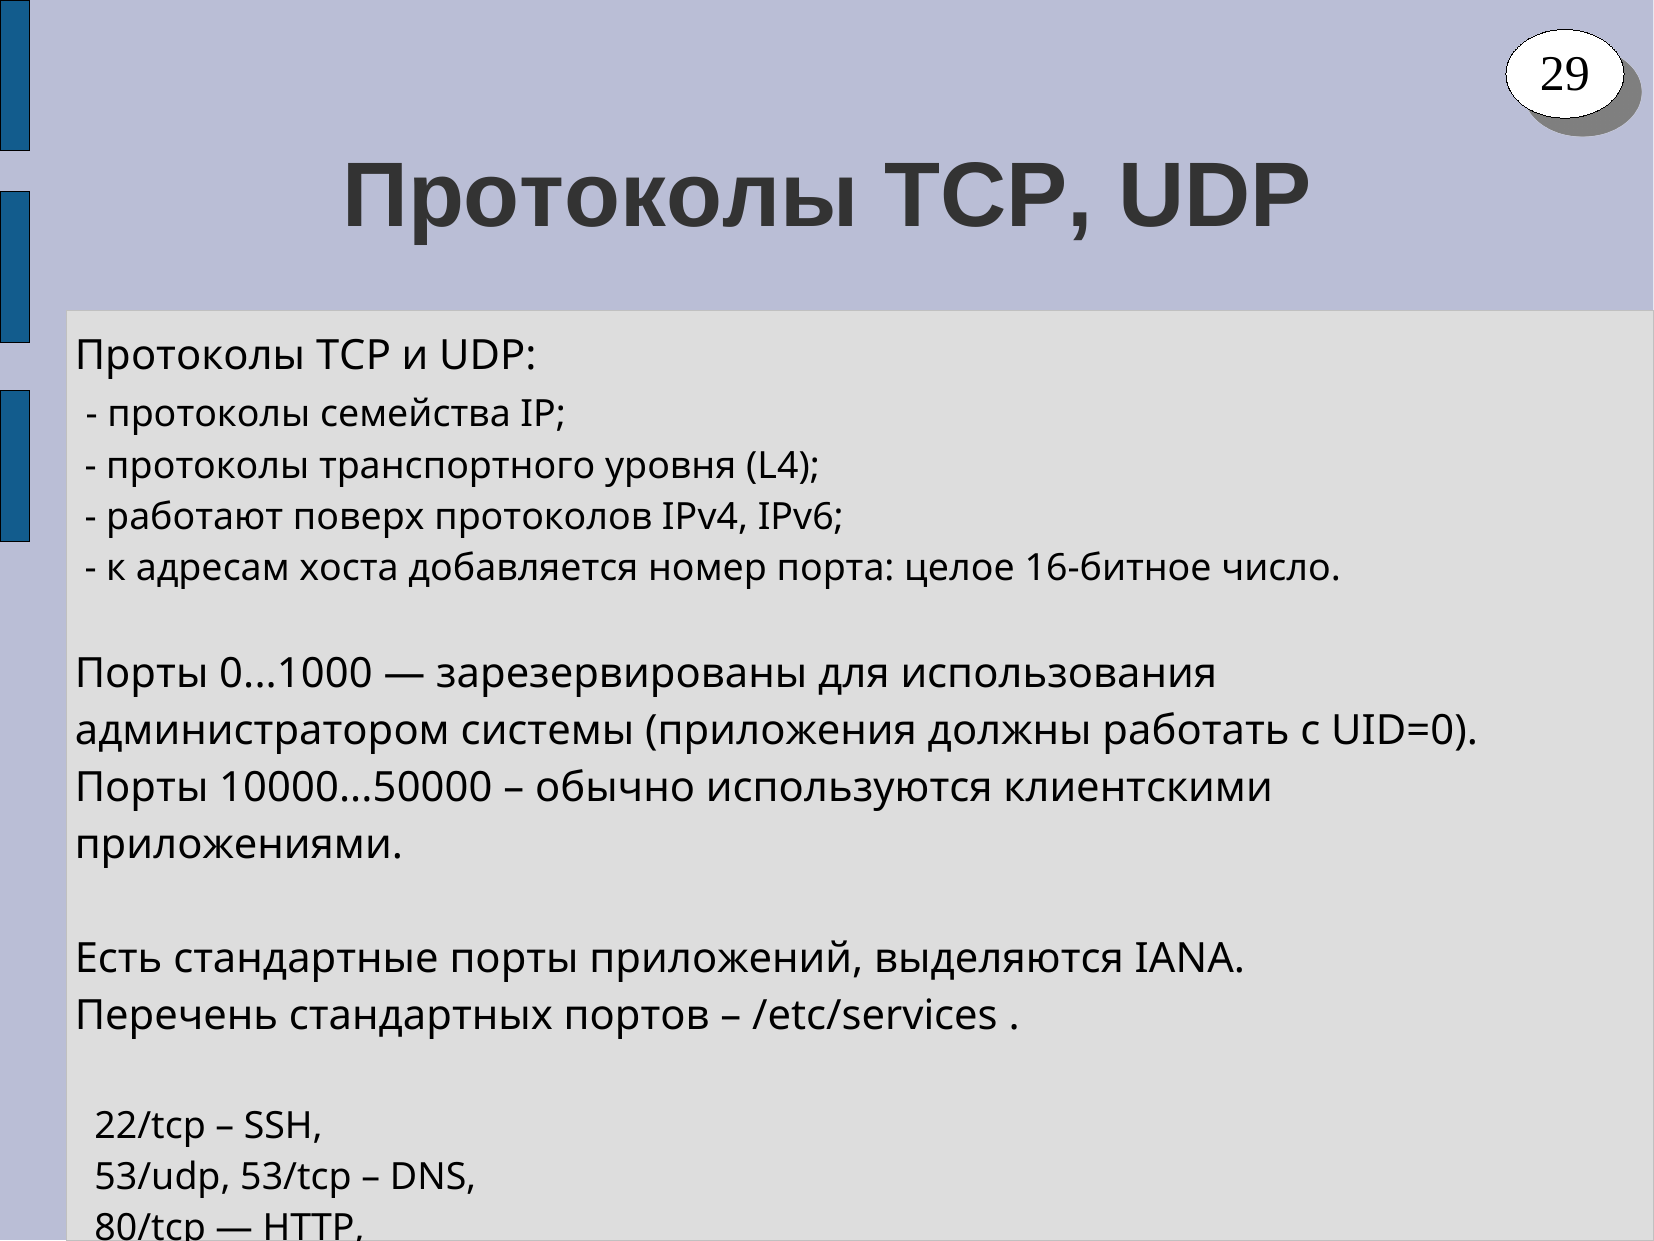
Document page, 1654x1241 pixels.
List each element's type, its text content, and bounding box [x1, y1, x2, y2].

text_box Протоколы TCP и UDP: - протоколы семейства IP; - протоколы транспортного уровня (L4); - работают поверх протоколов IPv4, IPv6; - к адресам хоста добавляется номер порта: целое 16-битное число. Порты 0...1000 — зарезервированы для использования администратором системы (приложения должны работать с UID=0). Порты 10000...50000 – обычно используются клиентскими приложениями. Есть стандартные порты приложений, выделяются IANA. Перечень стандартных портов – /etc/services . 22/tcp – SSH, 53/udp, 53/tcp – DNS, 80/tcp — HTTP, 443/tcp – HTTPS, ... [74, 324, 1625, 1241]
title Протоколы TCP, UDP [121, 91, 1534, 299]
text_box 29 [1505, 29, 1625, 119]
